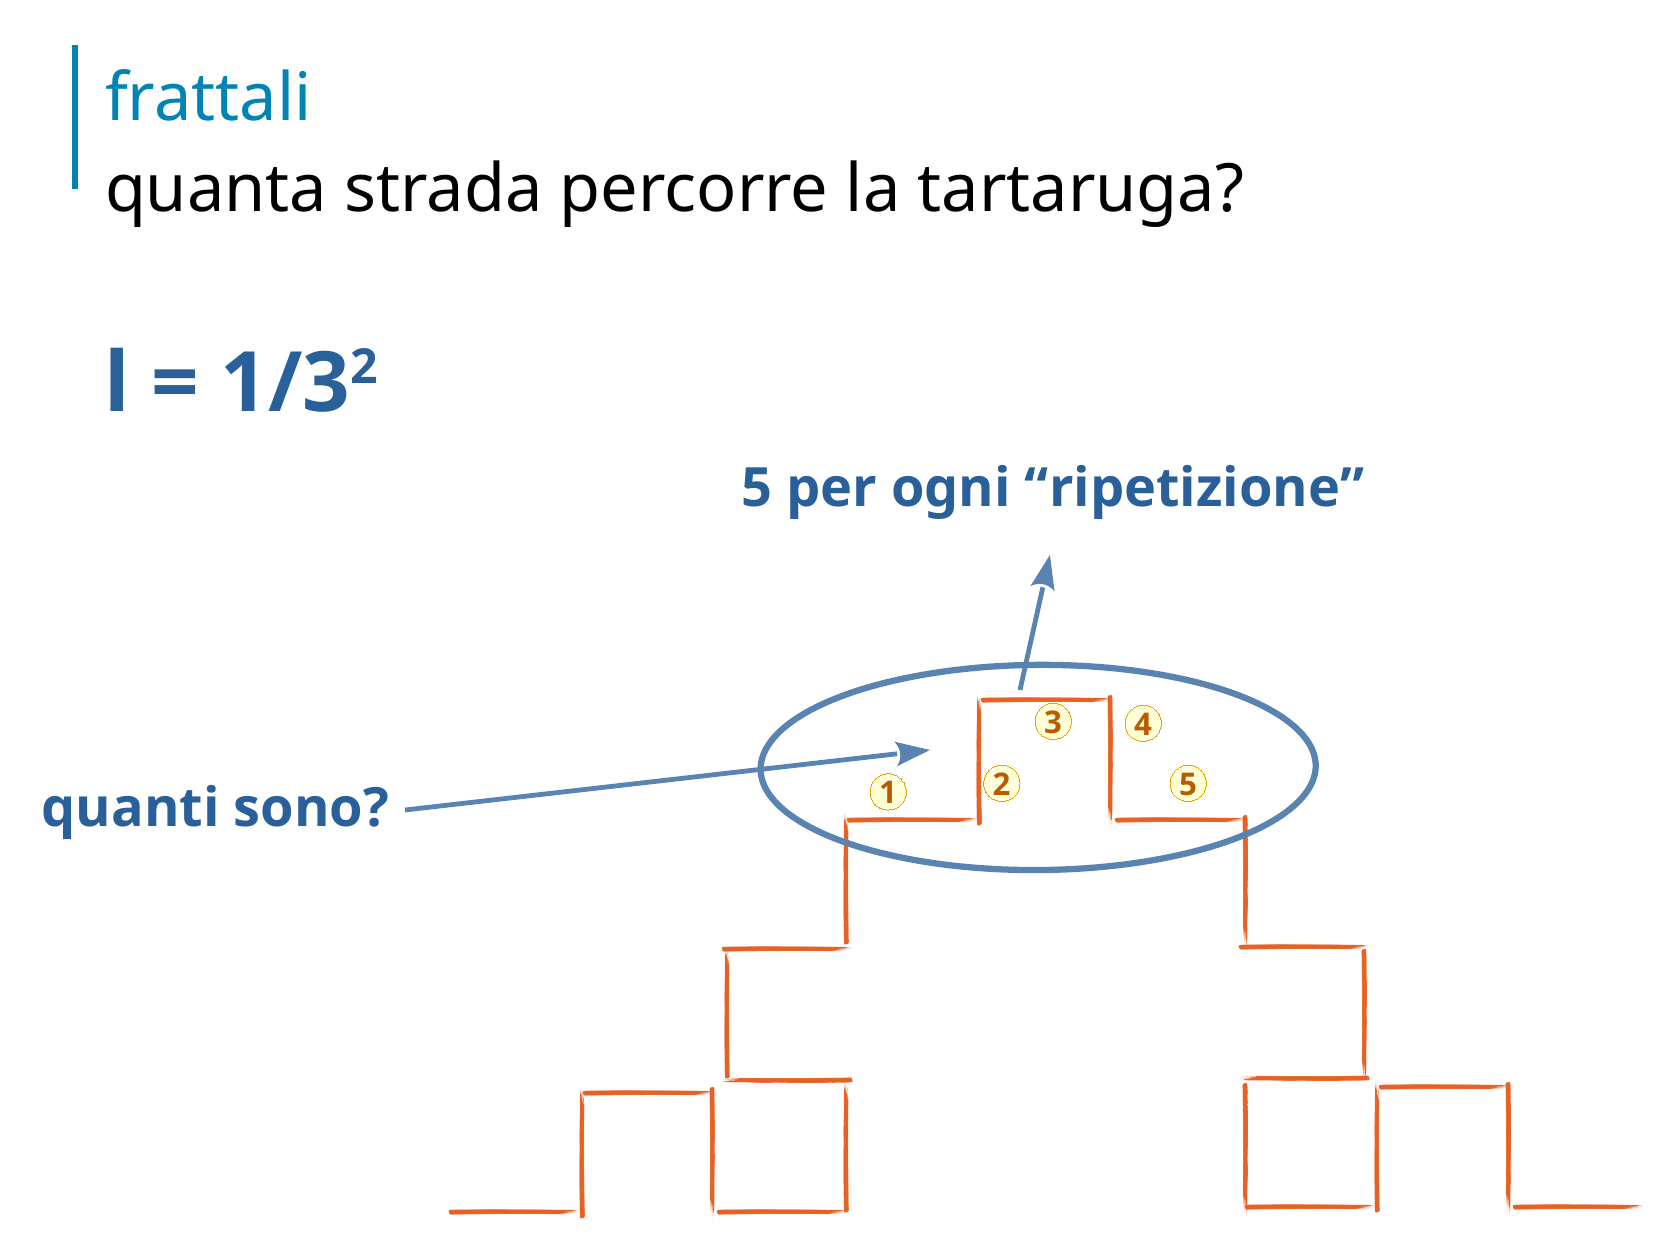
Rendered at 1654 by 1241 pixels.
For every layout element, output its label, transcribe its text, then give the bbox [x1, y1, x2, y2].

text_box 1 [870, 773, 907, 811]
picture [1512, 1204, 1648, 1210]
title frattali quanta strada percorre la tartaruga? [105, 49, 1571, 200]
picture [843, 846, 849, 945]
picture [448, 1083, 719, 1222]
text_box 5 [1170, 765, 1207, 802]
text_box 3 [1035, 703, 1072, 740]
picture [1114, 814, 1250, 832]
text_box 2 [983, 765, 1021, 802]
text_box quanti sono? [26, 765, 406, 845]
picture [716, 943, 856, 1215]
text_box 5 per ogni “ripetizione” [737, 445, 1370, 526]
picture [1242, 1077, 1514, 1218]
picture [1234, 838, 1374, 1084]
text_box 4 [1125, 705, 1162, 742]
text_box l = 1/32 [90, 320, 392, 436]
picture [843, 690, 1116, 839]
